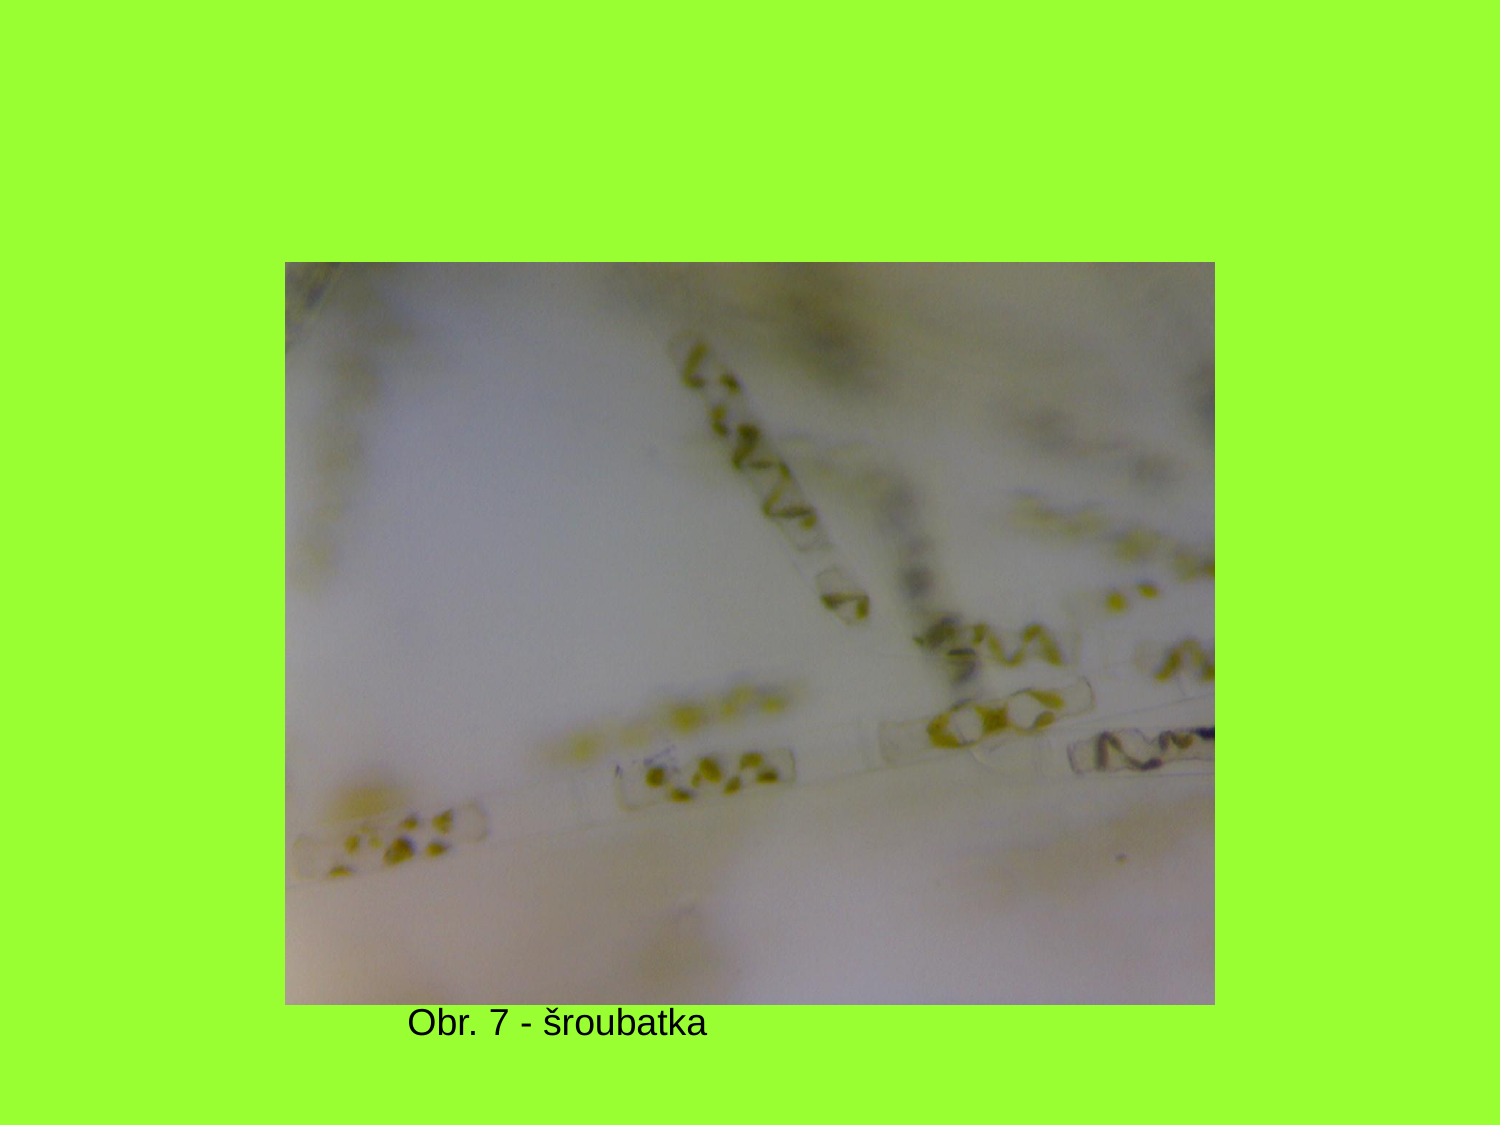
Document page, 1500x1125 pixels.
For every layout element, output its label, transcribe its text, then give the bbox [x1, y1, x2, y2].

text_box Obr. 7 - šroubatka [392, 990, 725, 1052]
picture [285, 262, 1215, 1005]
